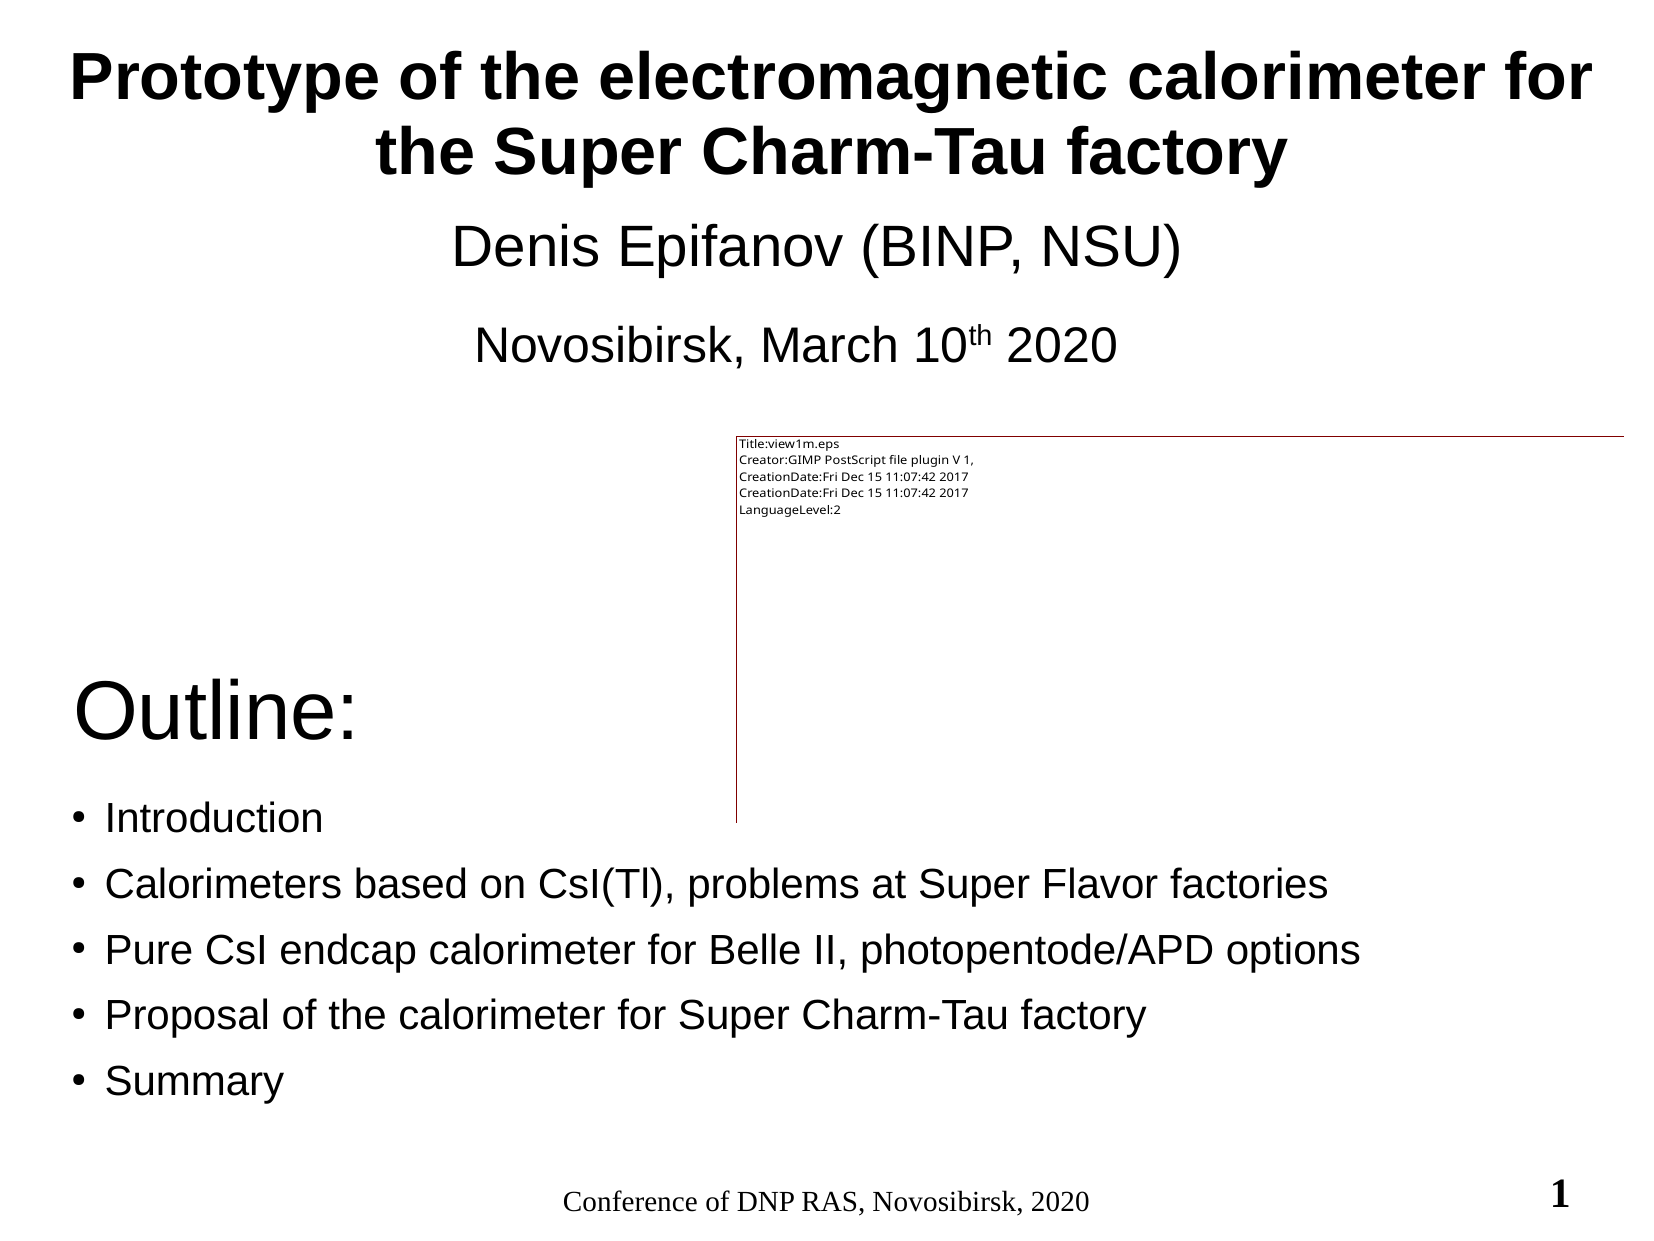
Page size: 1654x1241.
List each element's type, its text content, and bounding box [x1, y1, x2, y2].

list Introduction Calorimeters based on CsI(Tl), problems at Super Flavor factories Pure CsI endcap calorimeter for Belle II, photopentode/APD options Proposal of the calorimeter for Super Charm-Tau factory Summary [60, 795, 1396, 1120]
title Prototype of the electromagnetic calorimeter for the Super Charm-Tau factory [30, 15, 1636, 213]
title Outline: [45, 660, 436, 763]
picture [735, 435, 1624, 823]
title Novosibirsk, March 10th 2020 [420, 315, 1201, 376]
title Denis Epifanov (BINP, NSU) [375, 206, 1261, 286]
